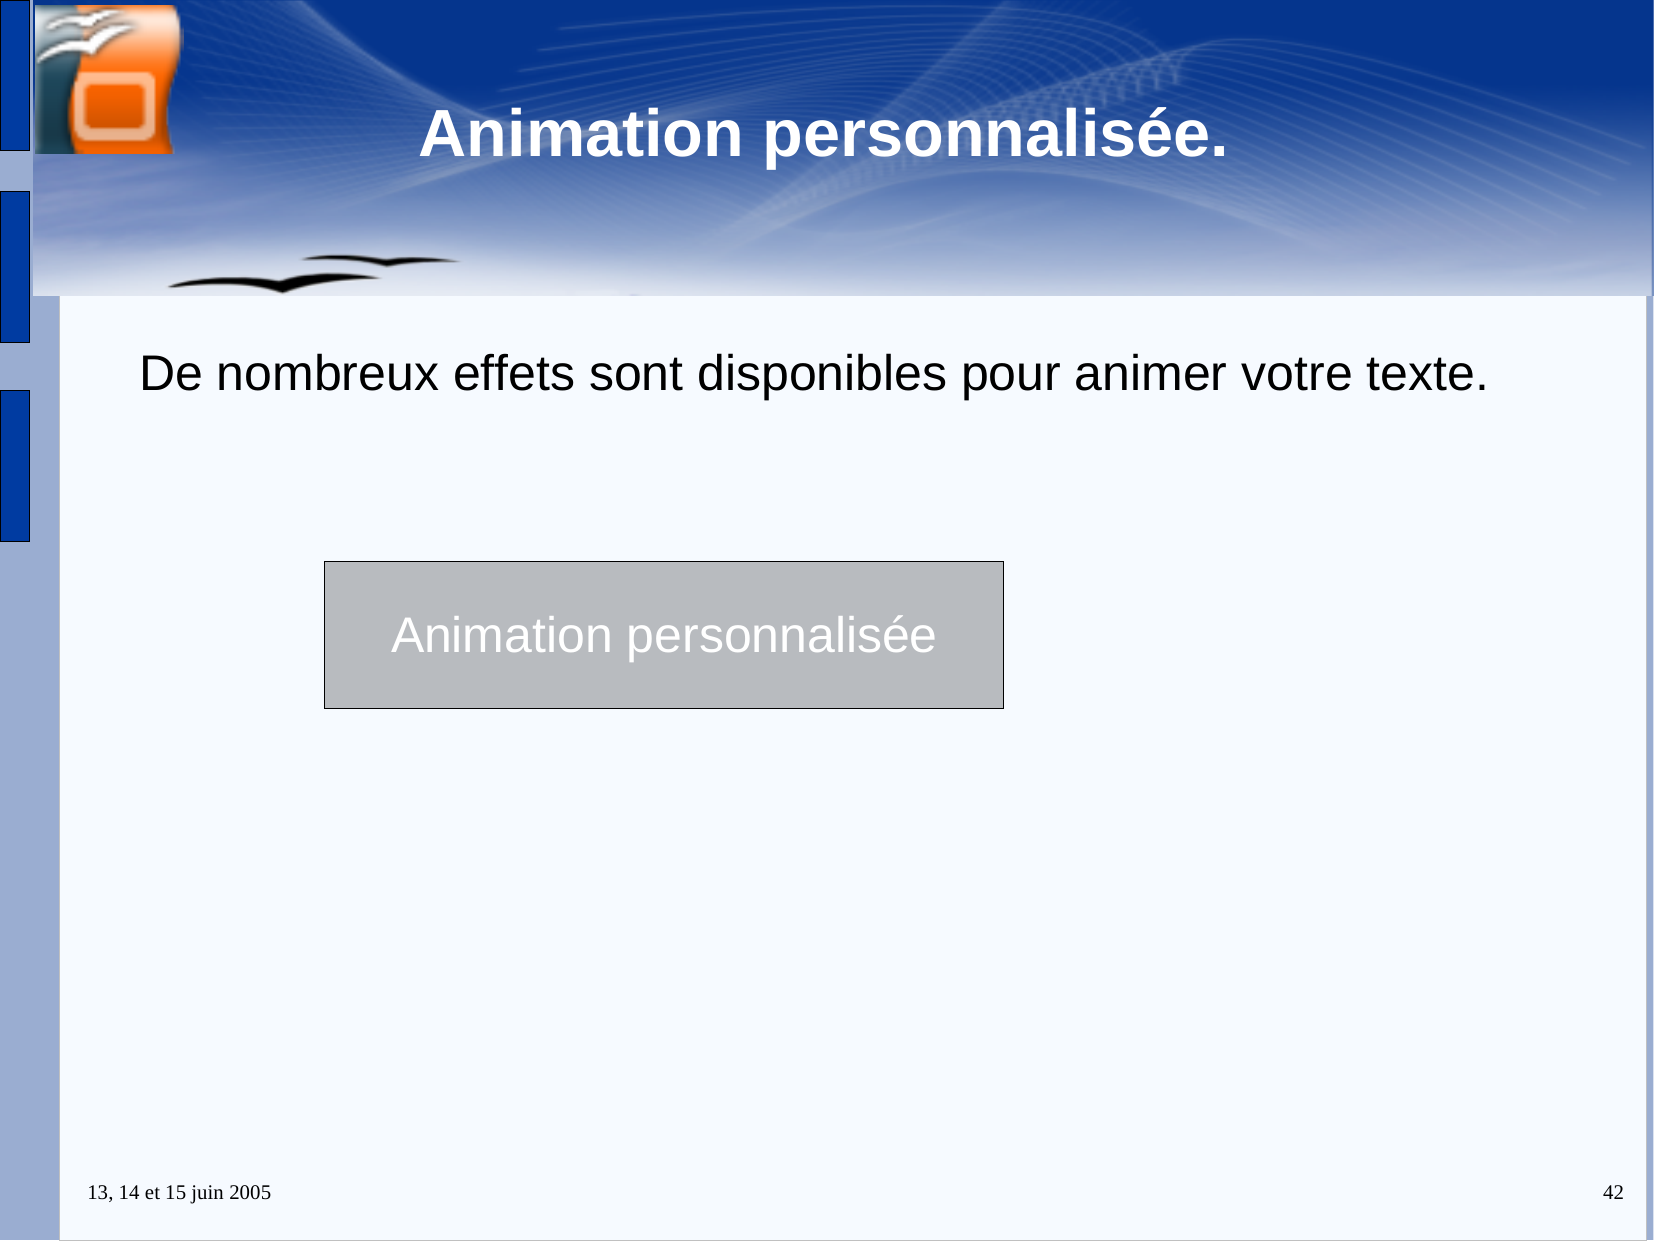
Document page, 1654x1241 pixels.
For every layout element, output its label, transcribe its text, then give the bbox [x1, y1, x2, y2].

list De nombreux effets sont disponibles pour animer votre texte. [121, 344, 1534, 1127]
text_box Animation personnalisée [324, 561, 1004, 709]
title Animation personnalisée. [118, 29, 1531, 237]
picture [33, 0, 1654, 296]
